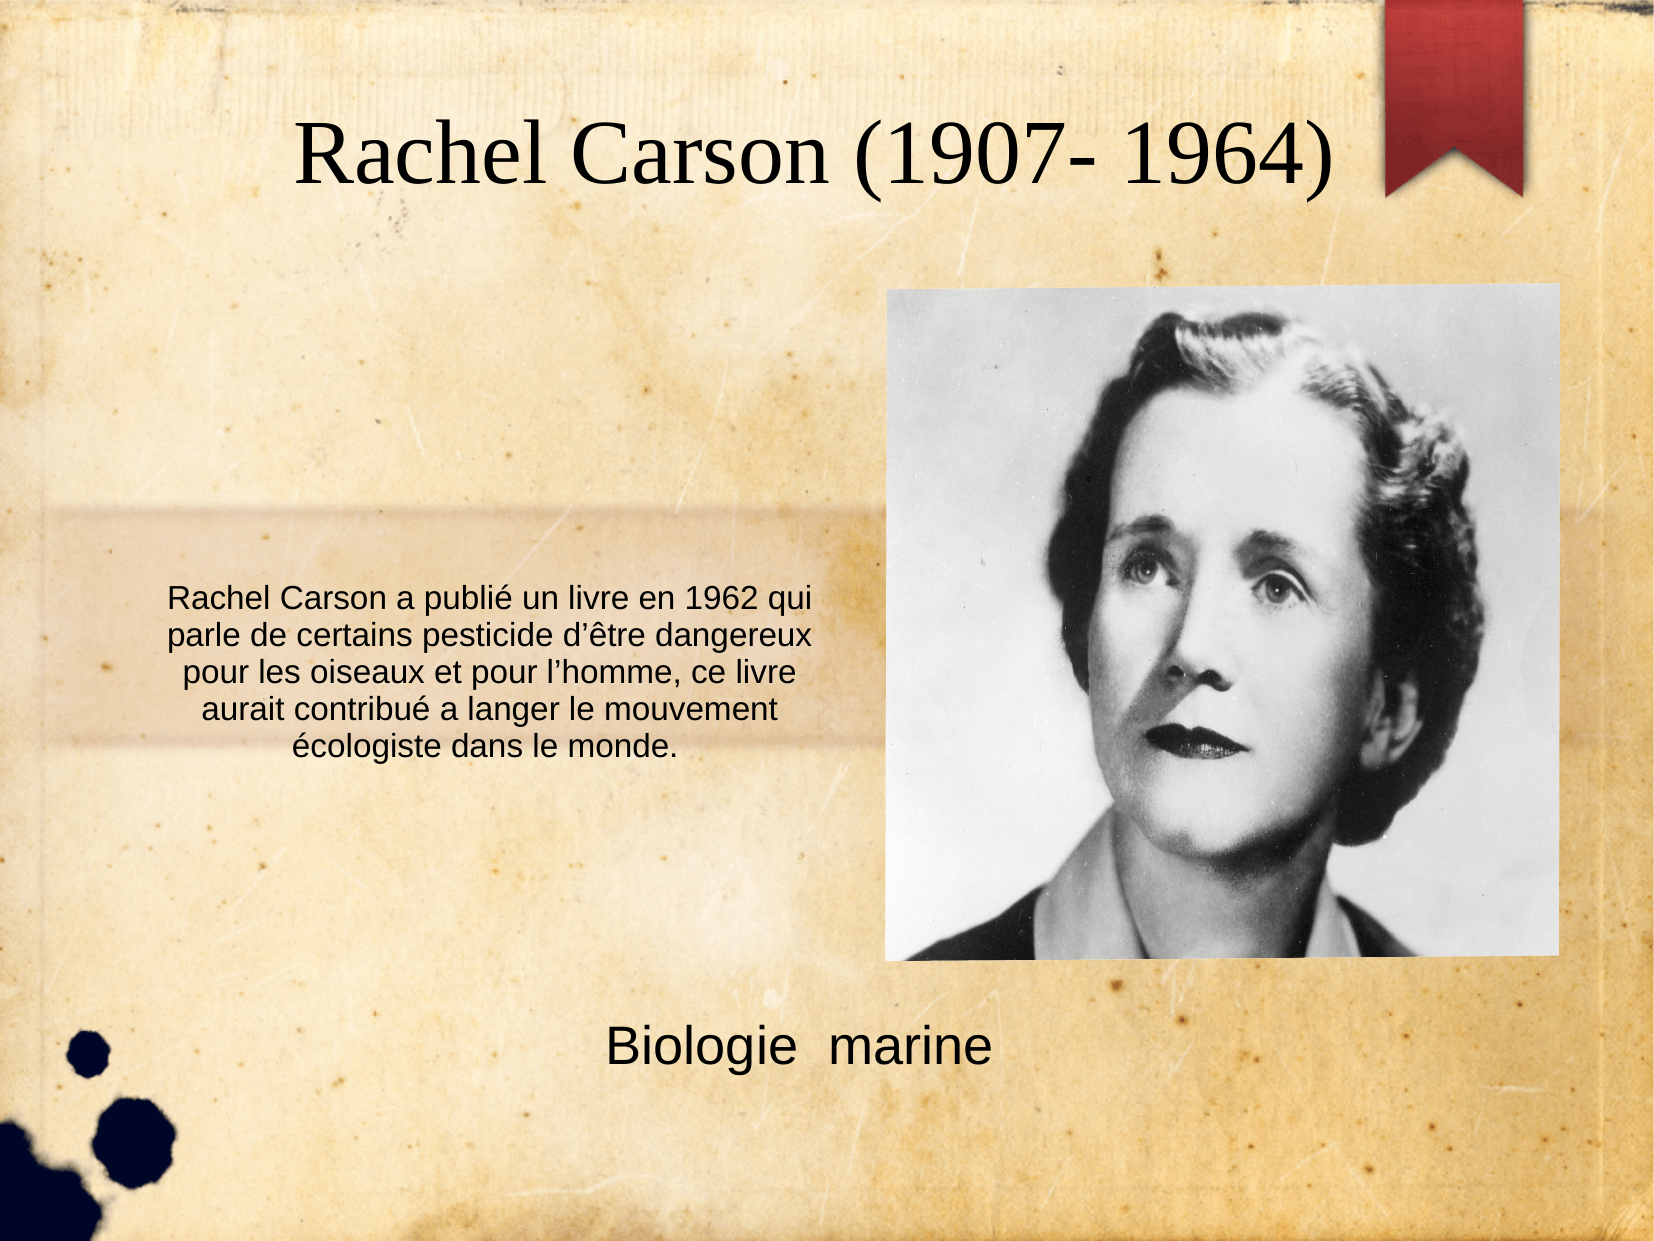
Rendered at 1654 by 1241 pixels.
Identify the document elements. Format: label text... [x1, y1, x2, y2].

title Rachel Carson (1907- 1964) [70, 49, 1560, 257]
picture [0, 0, 1654, 1241]
text_box Biologie marine [590, 1007, 1273, 1180]
subtitle Rachel Carson a publié un livre en 1962 qui parle de certains pesticide d’être dangereux pour les oiseaux et pour l’homme, ce livre aurait contribué a langer le mouvement écologiste dans le monde. [141, 330, 839, 1013]
